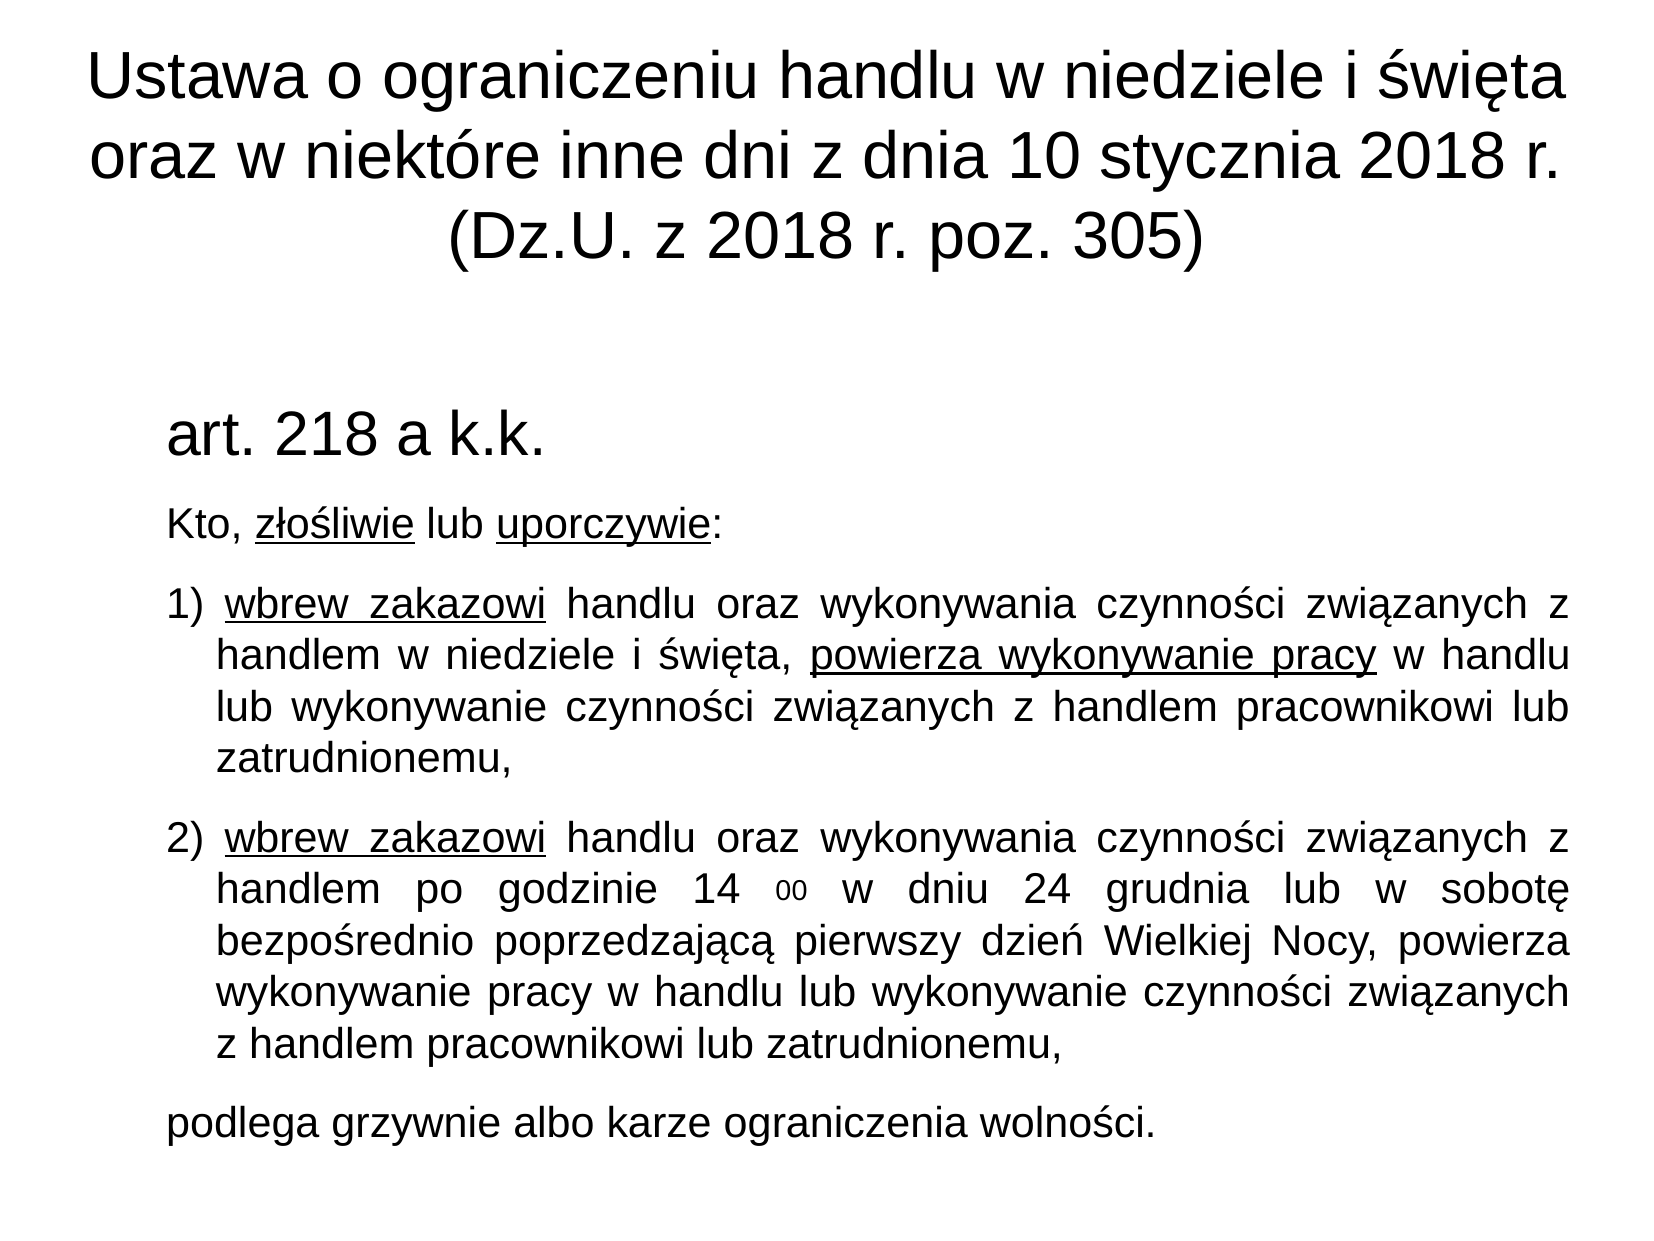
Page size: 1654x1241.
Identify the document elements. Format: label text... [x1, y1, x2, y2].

list art. 218 a k.k. Kto, złośliwie lub uporczywie: 1) wbrew zakazowi handlu oraz wykonywania czynności związanych z handlem w niedziele i święta, powierza wykonywanie pracy w handlu lub wykonywanie czynności związanych z handlem pracownikowi lub zatrudnionemu, 2) wbrew zakazowi handlu oraz wykonywania czynności związanych z handlem po godzinie 14 00 w dniu 24 grudnia lub w sobotę bezpośrednio poprzedzającą pierwszy dzień Wielkiej Nocy, powierza wykonywanie pracy w handlu lub wykonywanie czynności związanych z handlem pracownikowi lub zatrudnionemu, podlega grzywnie albo karze ograniczenia wolności. [82, 290, 1571, 1149]
title Ustawa o ograniczeniu handlu w niedziele i święta oraz w niektóre inne dni z dnia 10 stycznia 2018 r. (Dz.U. z 2018 r. poz. 305) [82, 31, 1571, 290]
